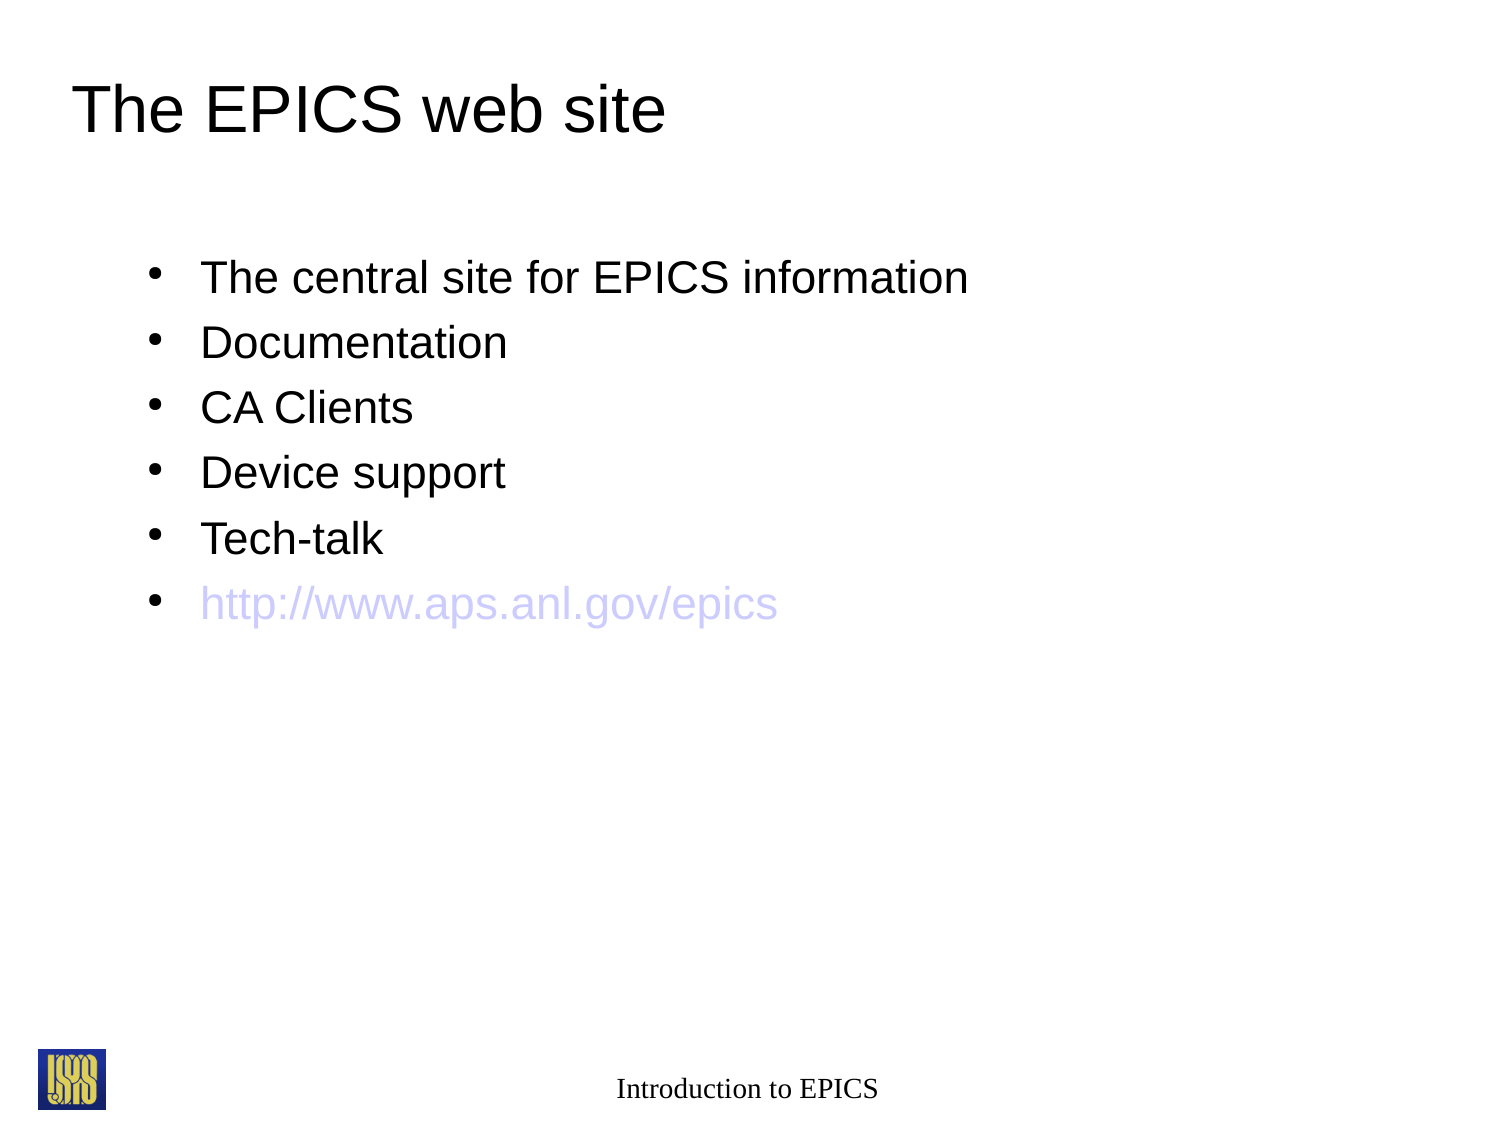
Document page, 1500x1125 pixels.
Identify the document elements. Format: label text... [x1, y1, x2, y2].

list The central site for EPICS information Documentation CA Clients Device support Tech-talk http://www.aps.anl.gov/epics [114, 239, 1459, 637]
picture [38, 1049, 106, 1110]
title The EPICS web site [21, 65, 1459, 154]
